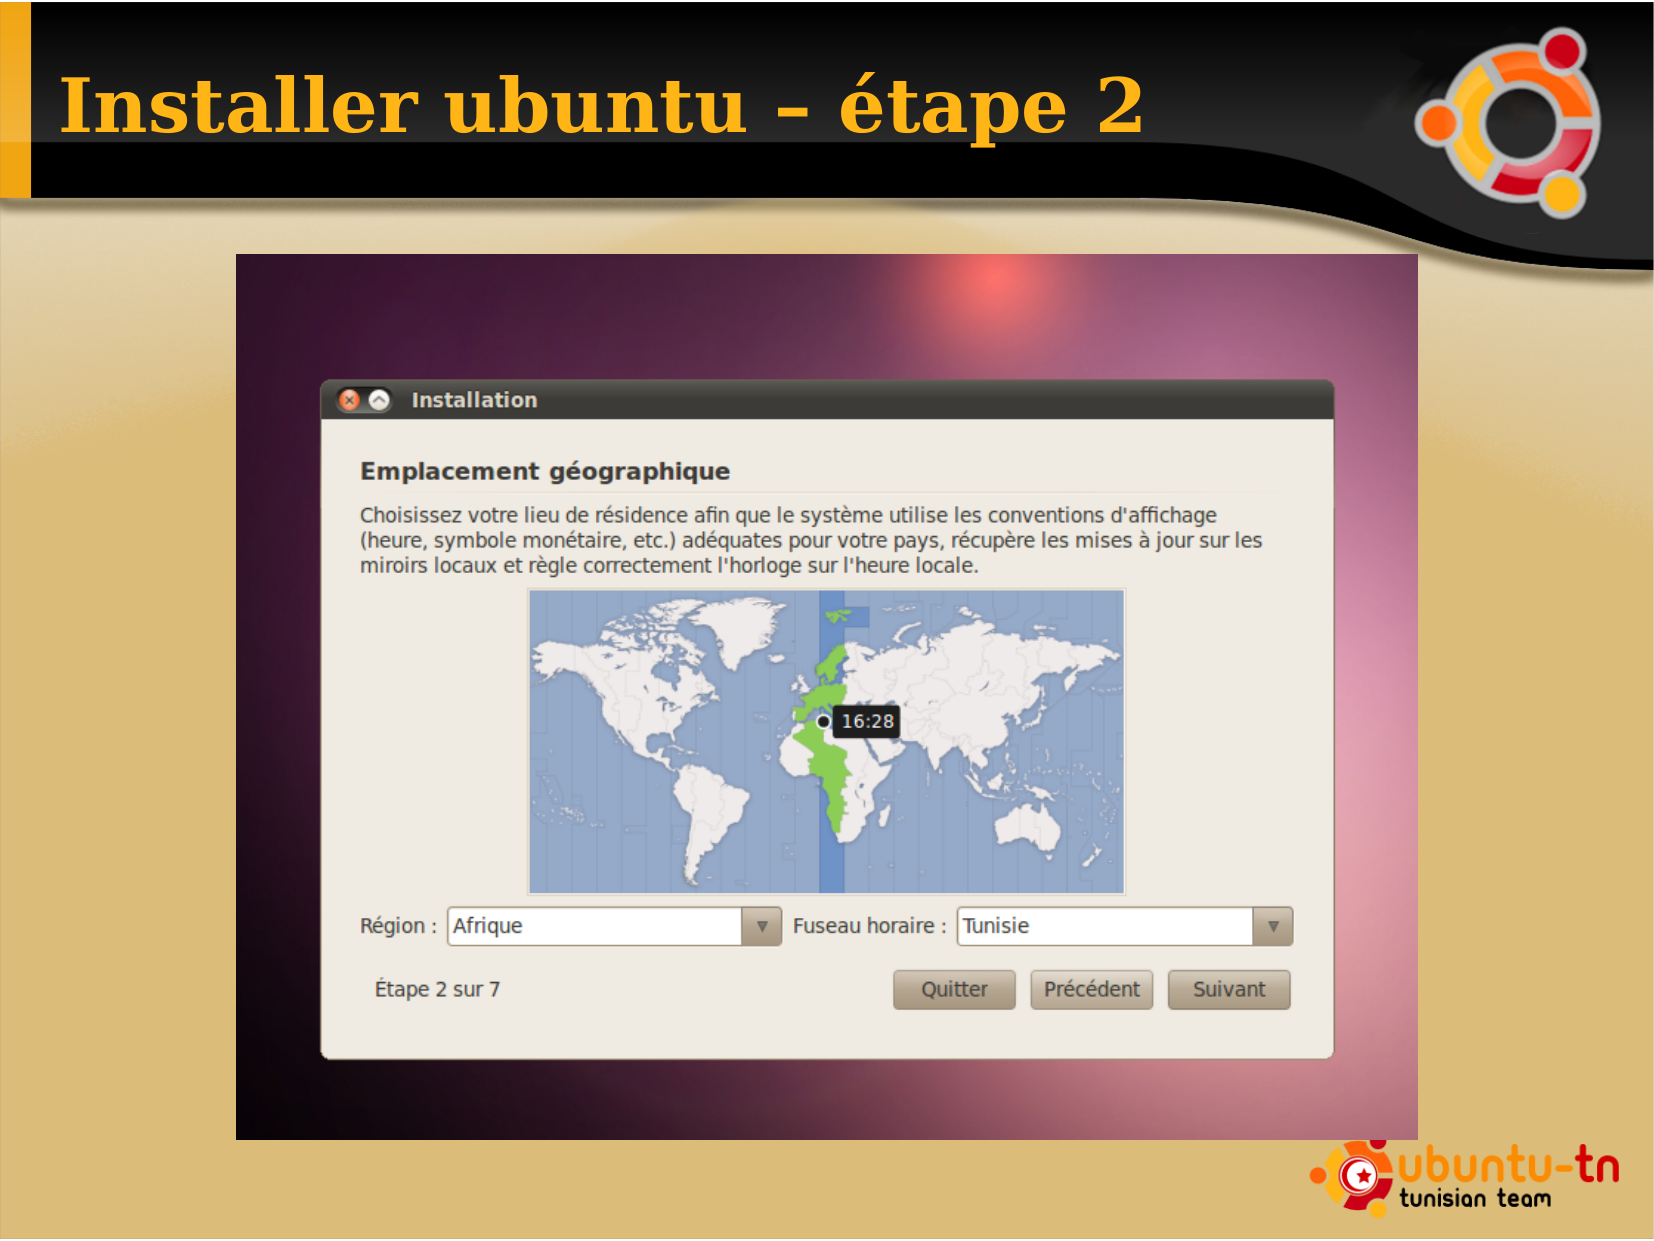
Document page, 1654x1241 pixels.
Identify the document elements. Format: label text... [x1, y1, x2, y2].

picture [0, 0, 1654, 1241]
title Installer ubuntu – étape 2 [59, 9, 1447, 202]
